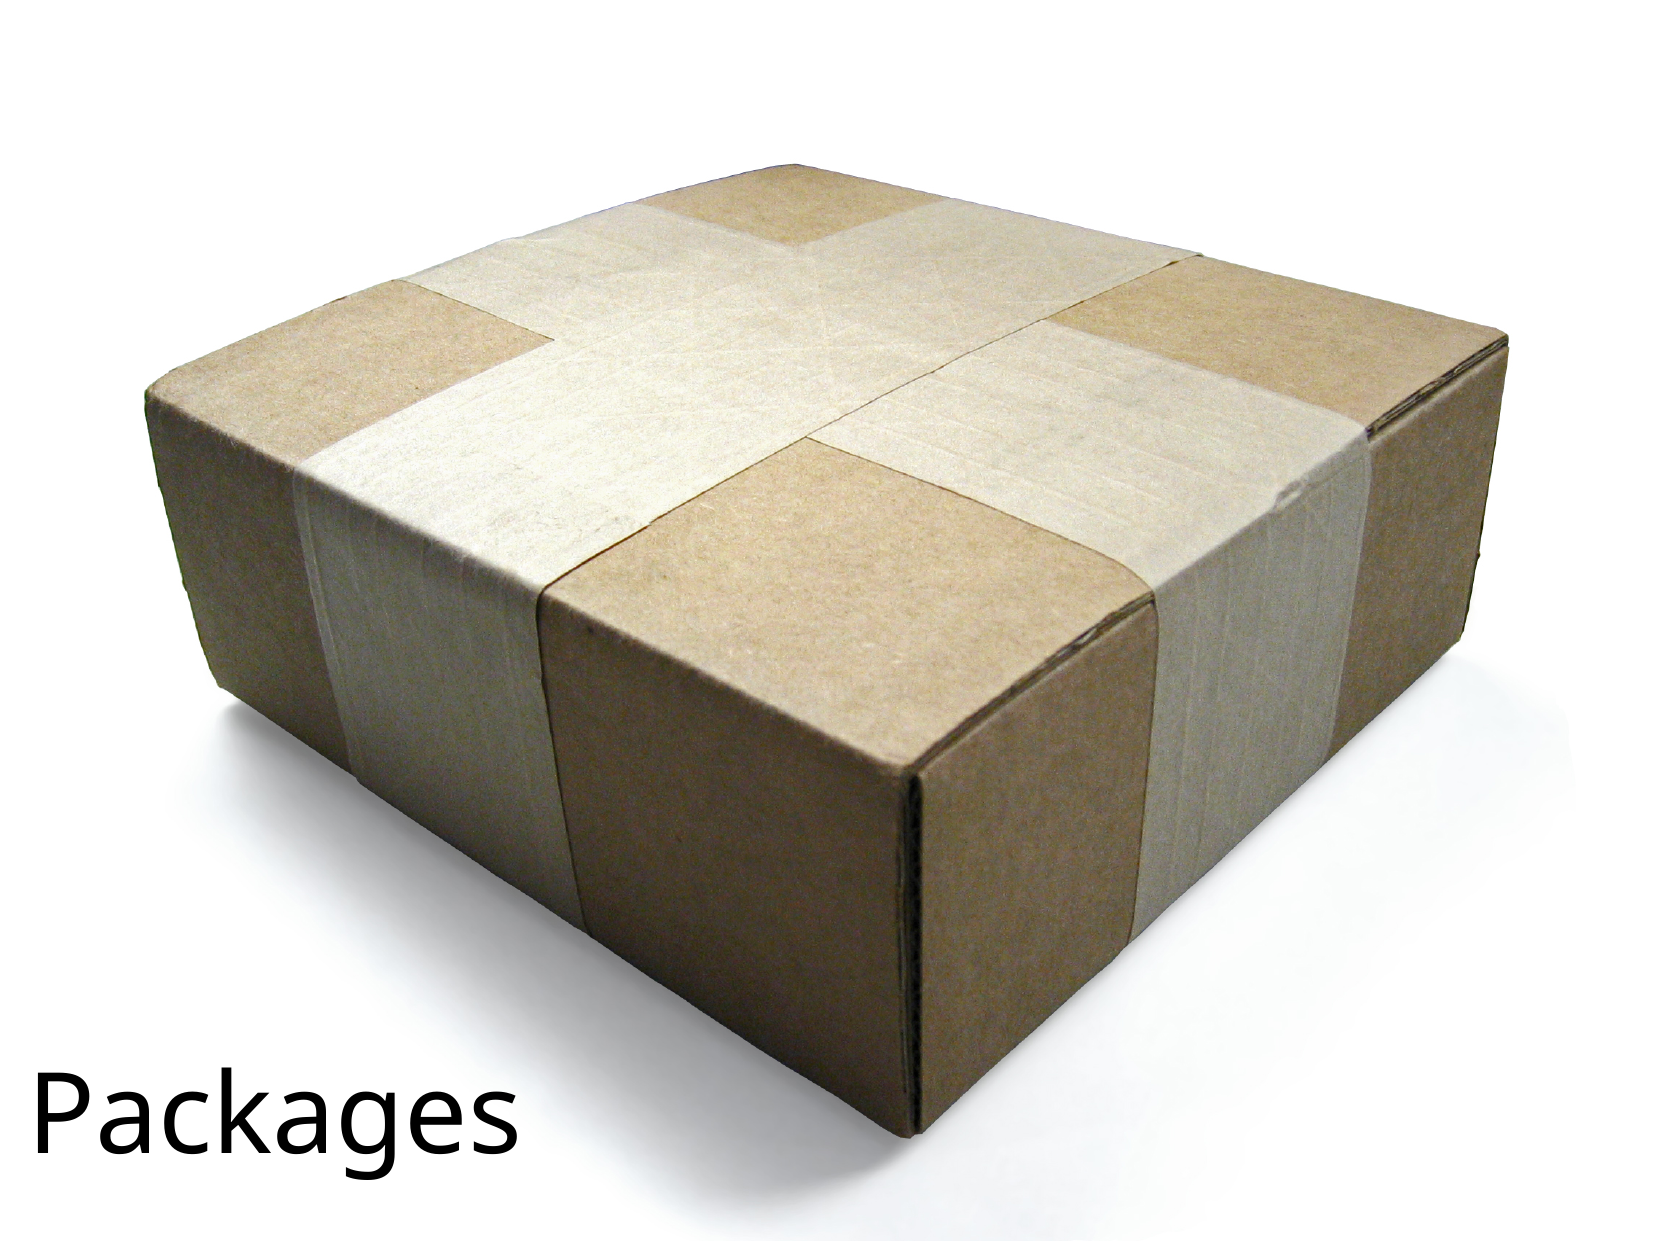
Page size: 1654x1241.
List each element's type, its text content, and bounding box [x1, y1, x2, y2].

text_box Packages [0, 1026, 571, 1189]
picture [0, 24, 1652, 1241]
